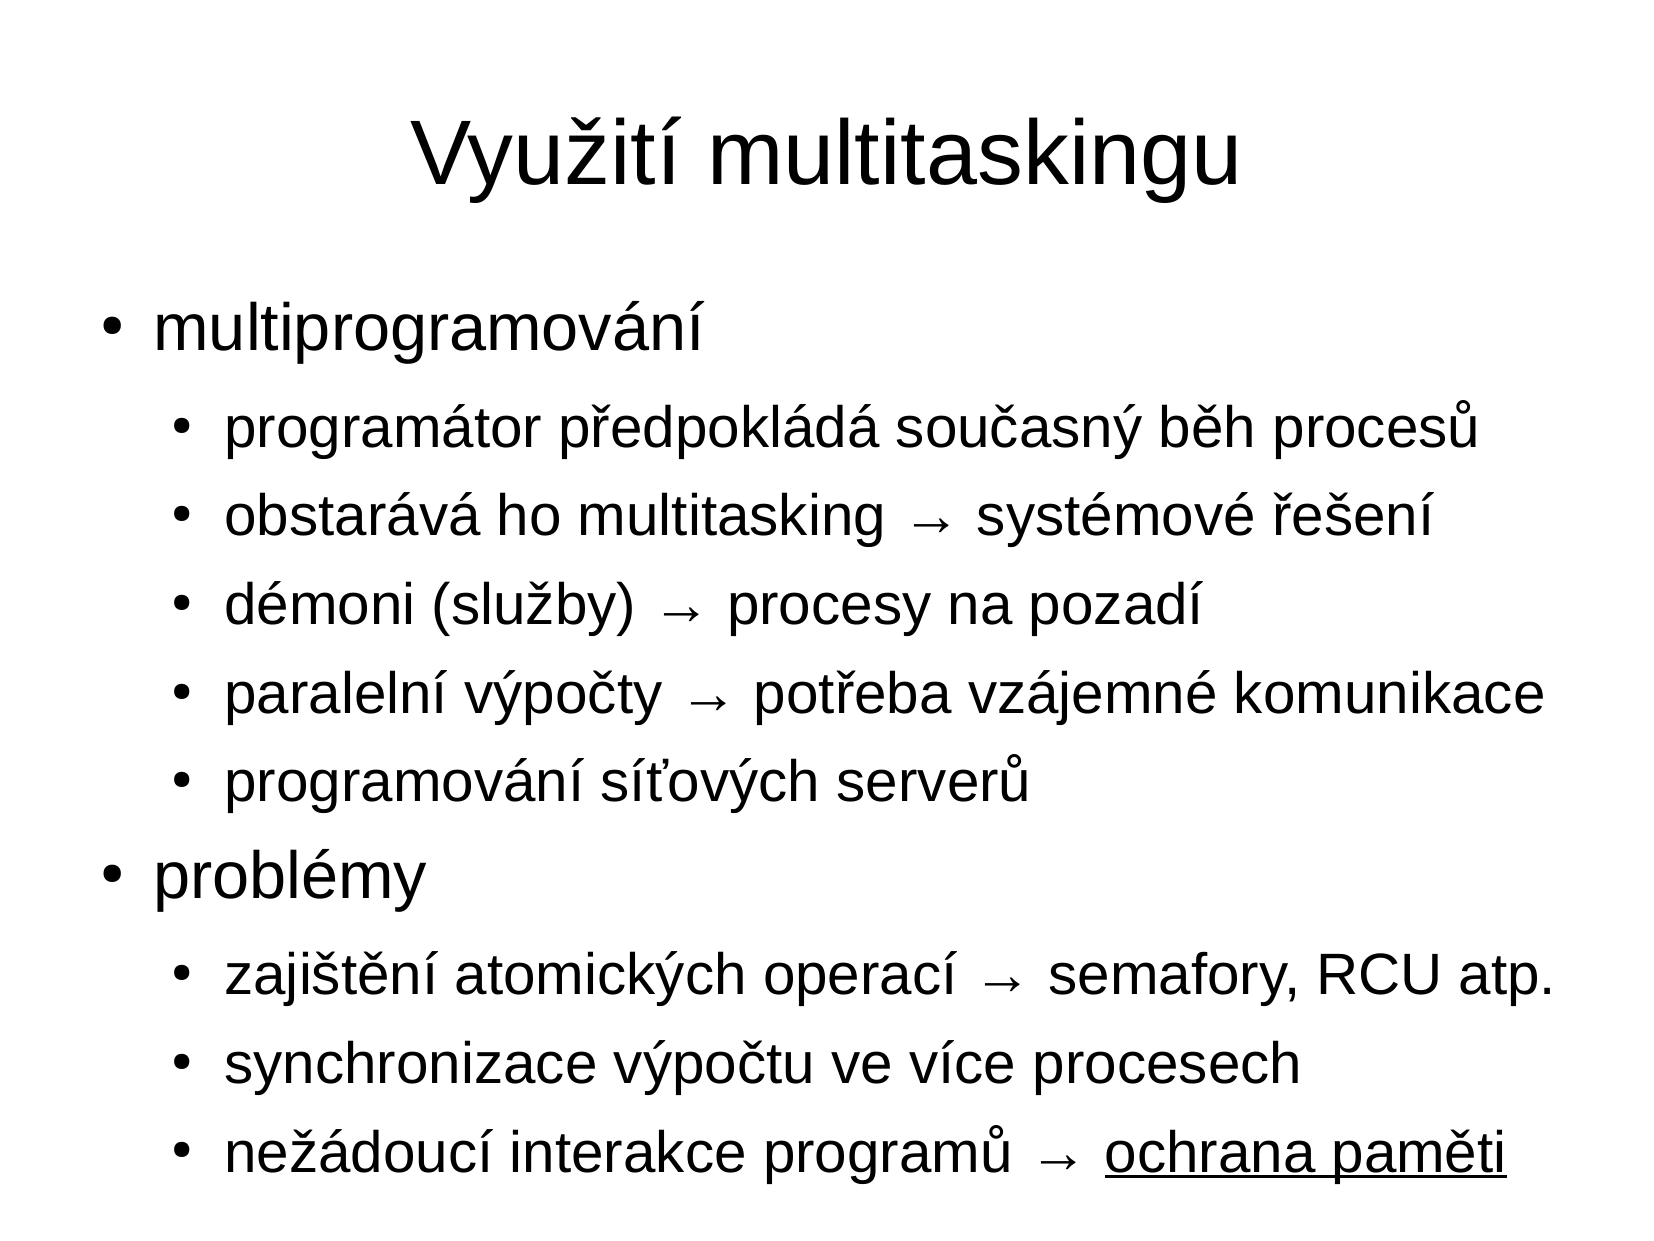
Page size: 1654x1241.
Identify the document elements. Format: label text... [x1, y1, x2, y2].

title Využití multitaskingu [82, 56, 1571, 250]
list multiprogramování programátor předpokládá současný běh procesů obstarává ho multitasking → systémové řešení démoni (služby) → procesy na pozadí paralelní výpočty → potřeba vzájemné komunikace programování síťových serverů problémy zajištění atomických operací → semafory, RCU atp. synchronizace výpočtu ve více procesech nežádoucí interakce programů → ochrana paměti [82, 290, 1571, 1185]
